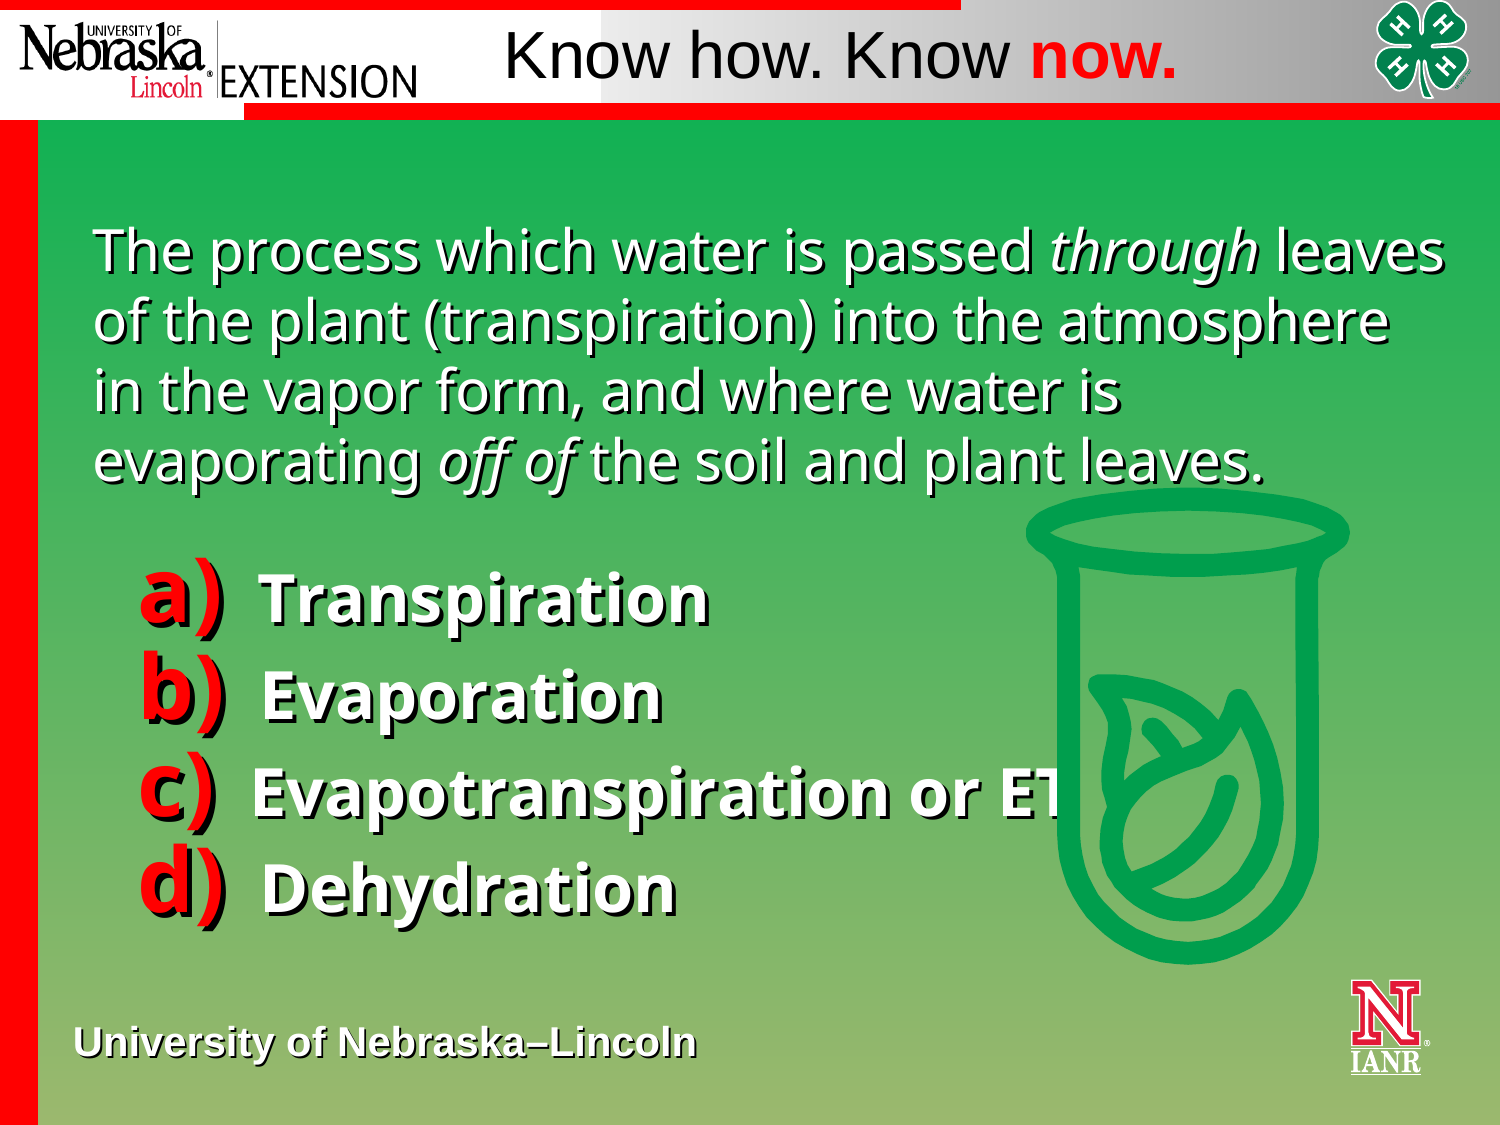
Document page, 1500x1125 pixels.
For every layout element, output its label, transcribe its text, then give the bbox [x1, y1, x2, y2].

title The process which water is passed through leaves of the plant (transpiration) into the atmosphere in the vapor form, and where water is evaporating off of the soil and plant leaves. [77, 205, 1467, 419]
list Transpiration Evaporation Evapotranspiration or ET Dehydration [122, 548, 1473, 1107]
picture [1026, 487, 1351, 965]
